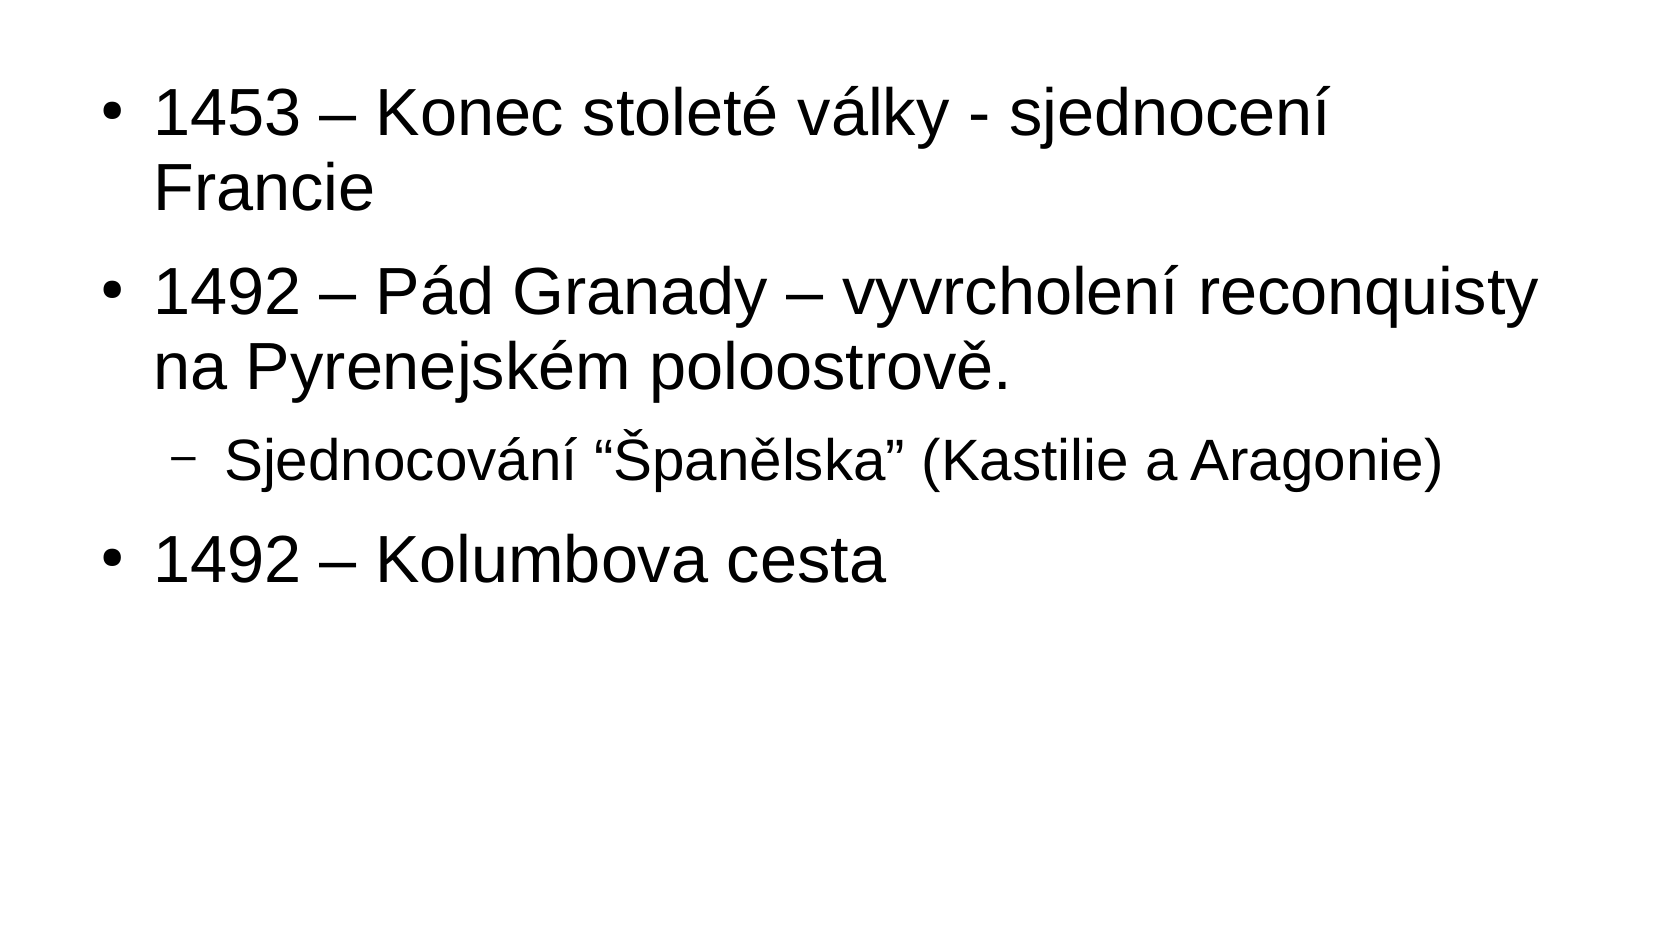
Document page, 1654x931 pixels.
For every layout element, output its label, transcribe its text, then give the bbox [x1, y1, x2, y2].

list 1453 – Konec stoleté války - sjednocení Francie 1492 – Pád Granady – vyvrcholení reconquisty na Pyrenejském poloostrově. Sjednocování “Španělska” (Kastilie a Aragonie) 1492 – Kolumbova cesta [82, 75, 1571, 758]
